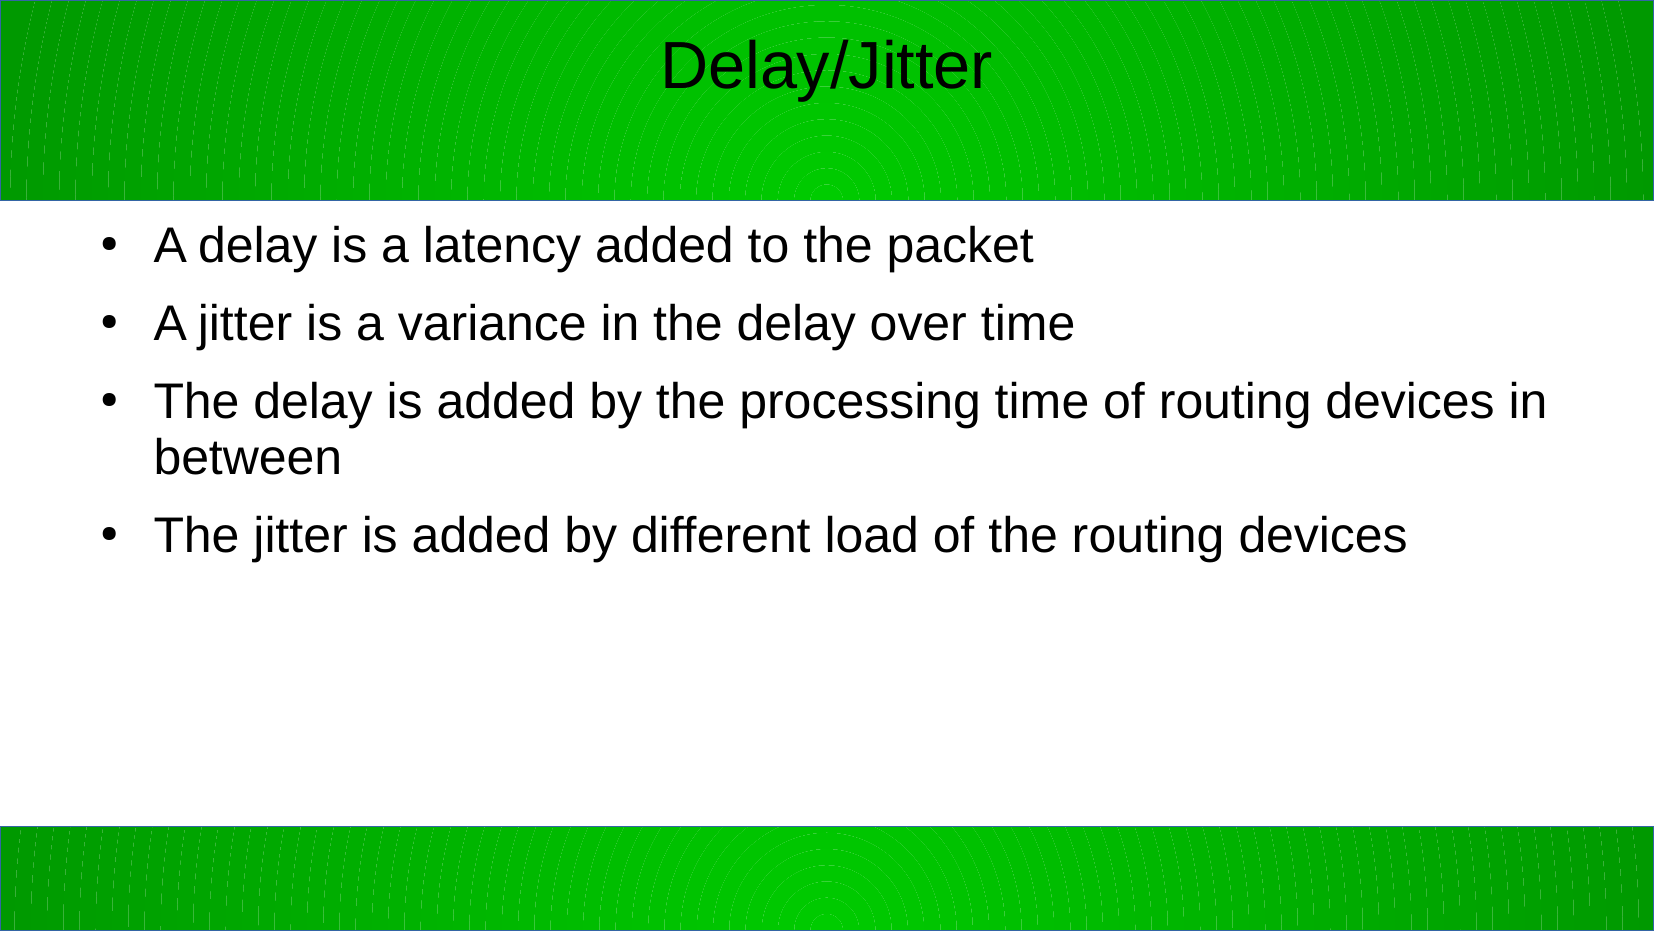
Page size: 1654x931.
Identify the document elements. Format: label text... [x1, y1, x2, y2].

list A delay is a latency added to the packet A jitter is a variance in the delay over time The delay is added by the processing time of routing devices in between The jitter is added by different load of the routing devices [82, 217, 1571, 758]
title Delay/Jitter [82, 0, 1571, 143]
